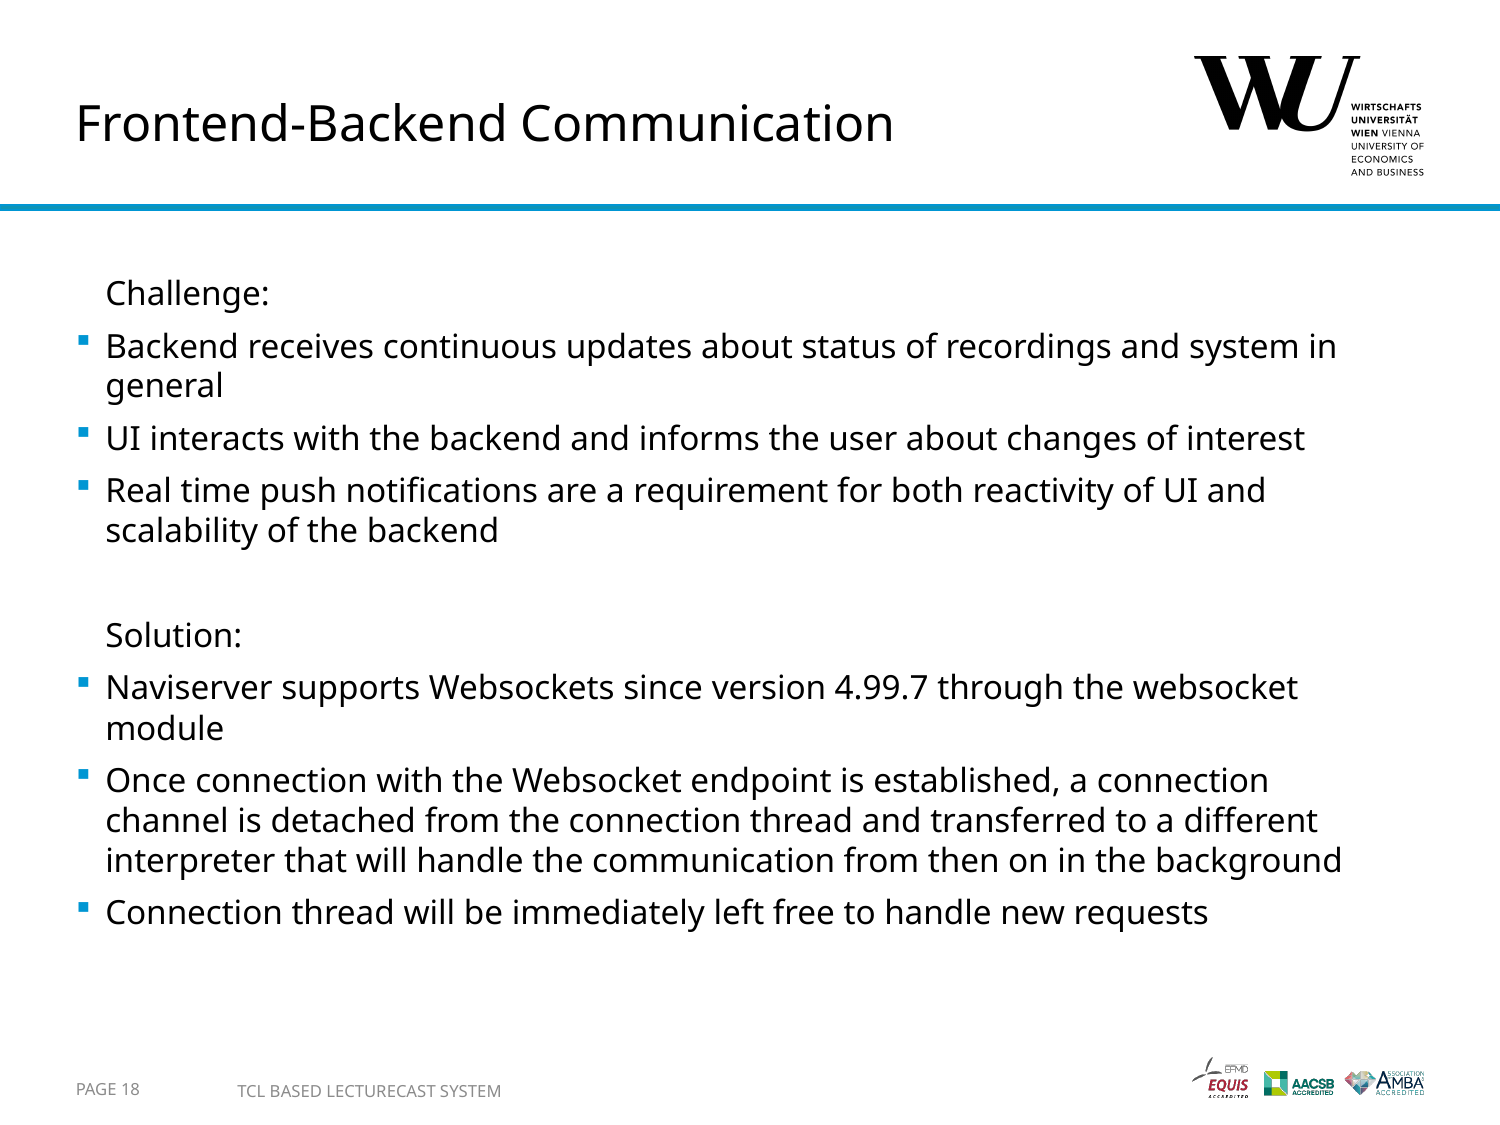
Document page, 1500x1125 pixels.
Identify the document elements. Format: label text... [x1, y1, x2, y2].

list Challenge: Backend receives continuous updates about status of recordings and system in general UI interacts with the backend and informs the user about changes of interest Real time push notifications are a requirement for both reactivity of UI and scalability of the backend Solution: Naviserver supports Websockets since version 4.99.7 through the websocket module Once connection with the Websocket endpoint is established, a connection channel is detached from the connection thread and transferred to a different interpreter that will handle the communication from then on in the background Connection thread will be immediately left free to handle new requests [75, 264, 1349, 1024]
title Frontend-Backend Communication [75, 36, 1134, 206]
footer Tcl based lecturecast system [223, 1065, 750, 1117]
picture [1194, 56, 1424, 178]
picture [1192, 1057, 1424, 1098]
slide_number Page <número> [75, 1065, 223, 1117]
